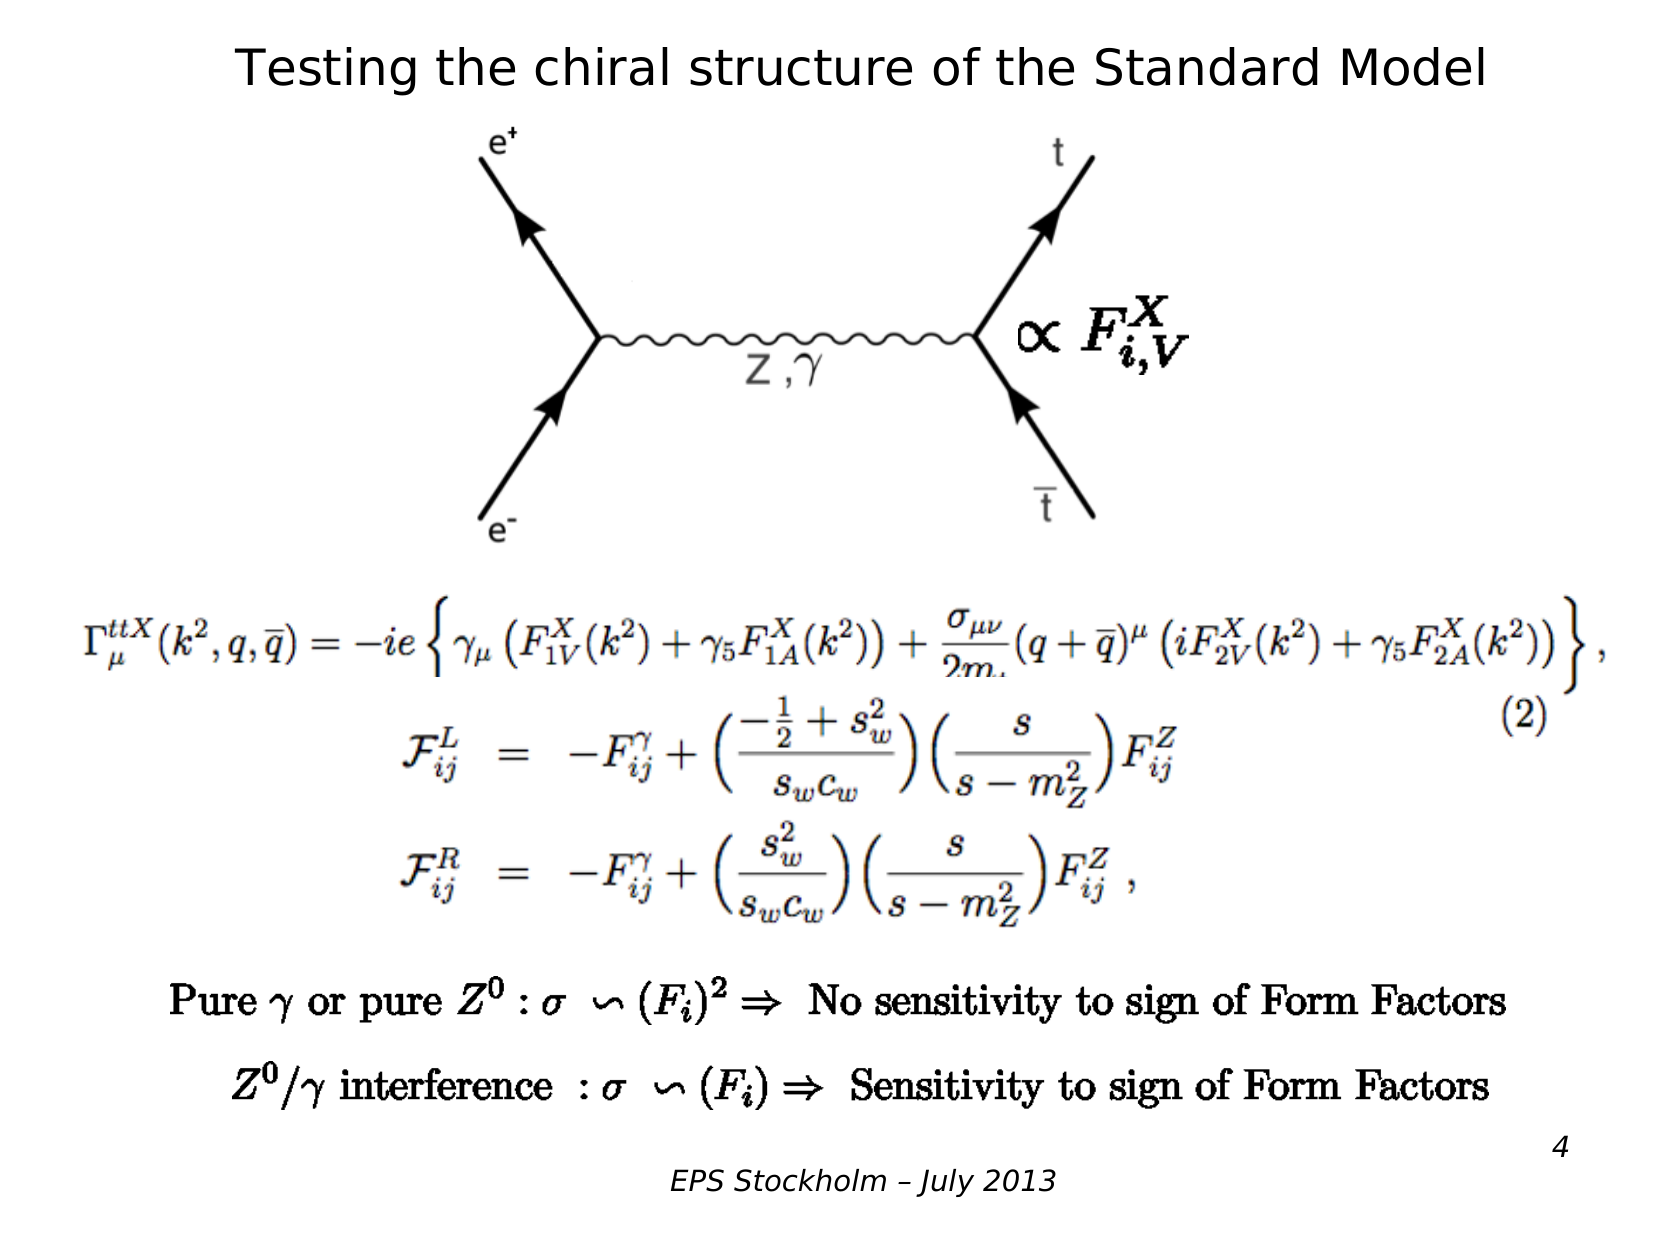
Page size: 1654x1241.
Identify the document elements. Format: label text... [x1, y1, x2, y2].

picture [170, 976, 1506, 1025]
text_box Testing the chiral structure of the Standard Model [221, 31, 1494, 105]
picture [41, 558, 1644, 944]
picture [232, 1061, 1489, 1111]
picture [424, 106, 1189, 554]
